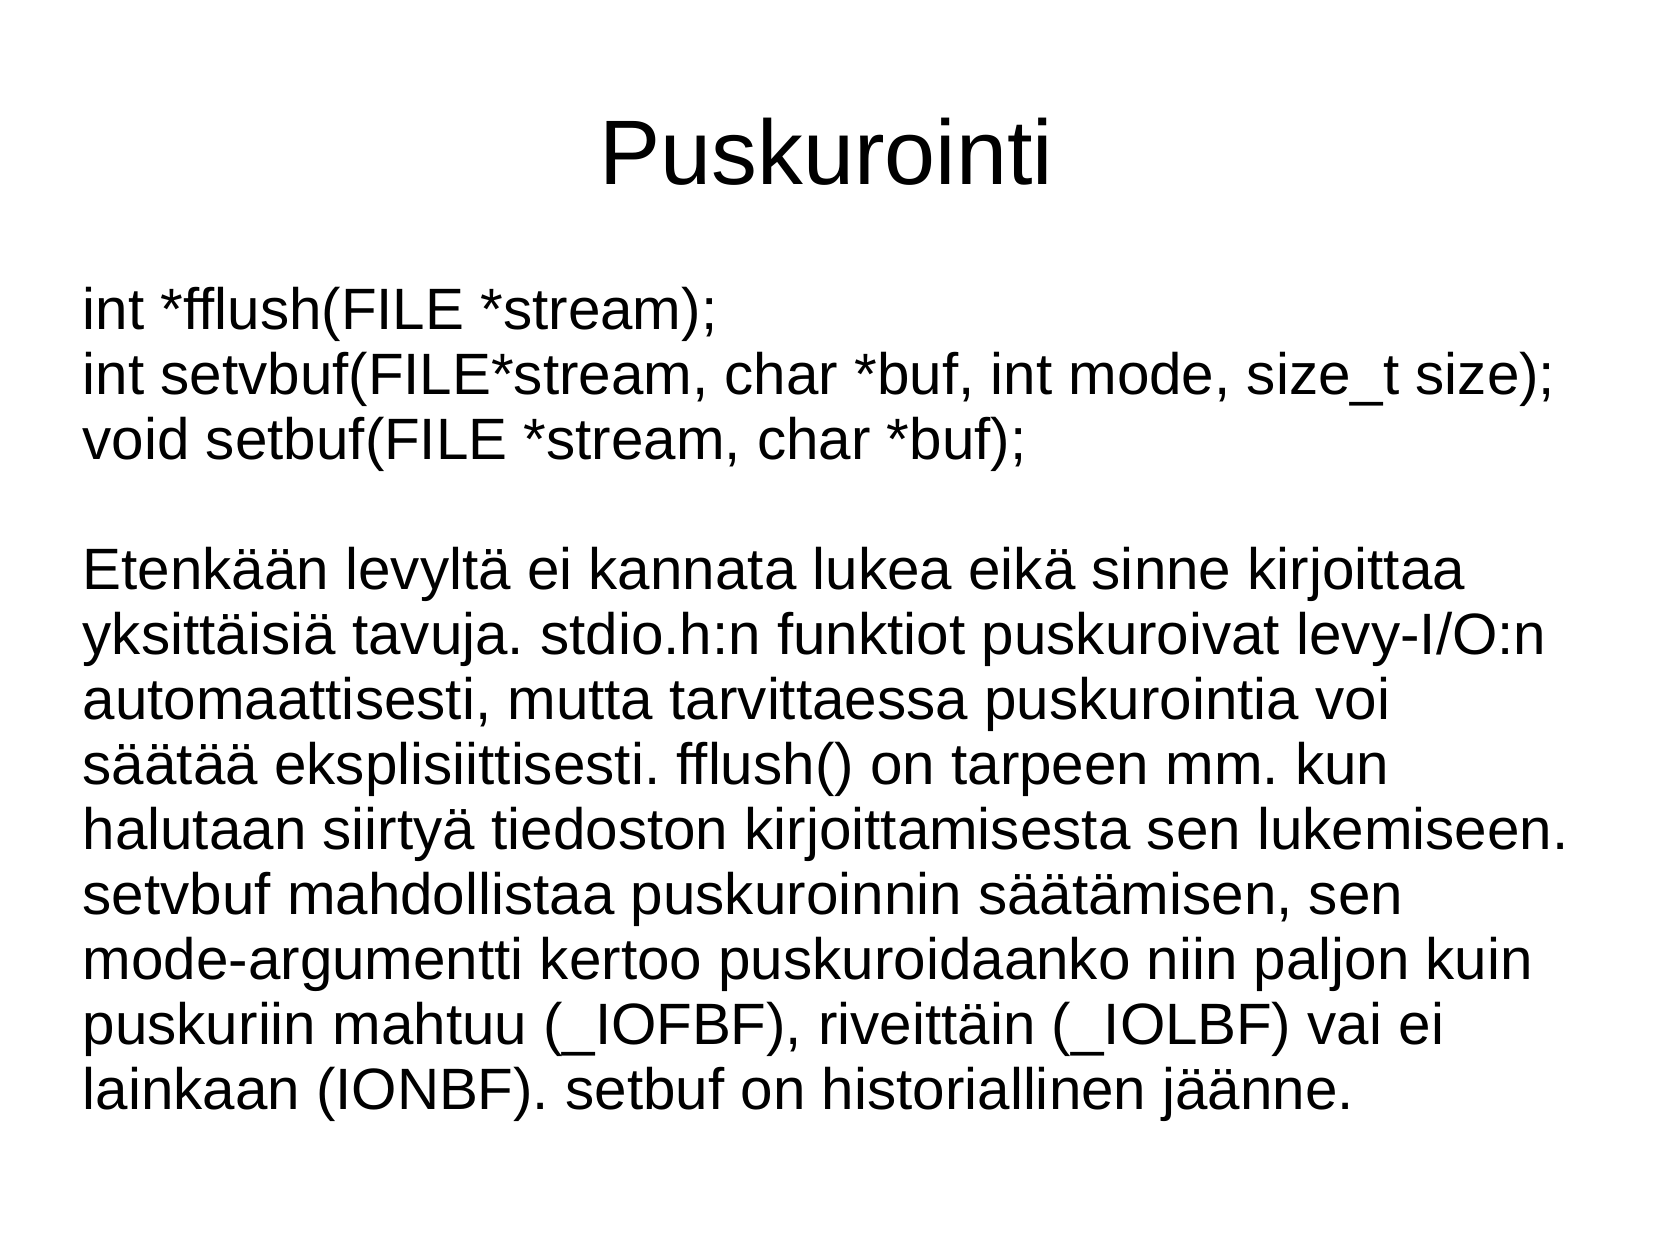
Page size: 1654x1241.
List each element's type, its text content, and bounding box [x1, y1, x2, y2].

title Puskurointi [82, 56, 1571, 250]
subtitle int *fflush(FILE *stream); int setvbuf(FILE*stream, char *buf, int mode, size_t size); void setbuf(FILE *stream, char *buf); Etenkään levyltä ei kannata lukea eikä sinne kirjoittaa yksittäisiä tavuja. stdio.h:n funktiot puskuroivat levy-I/O:n automaattisesti, mutta tarvittaessa puskurointia voi säätää eksplisiittisesti. fflush() on tarpeen mm. kun halutaan siirtyä tiedoston kirjoittamisesta sen lukemiseen. setvbuf mahdollistaa puskuroinnin säätämisen, sen mode-argumentti kertoo puskuroidaanko niin paljon kuin puskuriin mahtuu (_IOFBF), riveittäin (_IOLBF) vai ei lainkaan (IONBF). setbuf on historiallinen jäänne. [82, 276, 1571, 1123]
